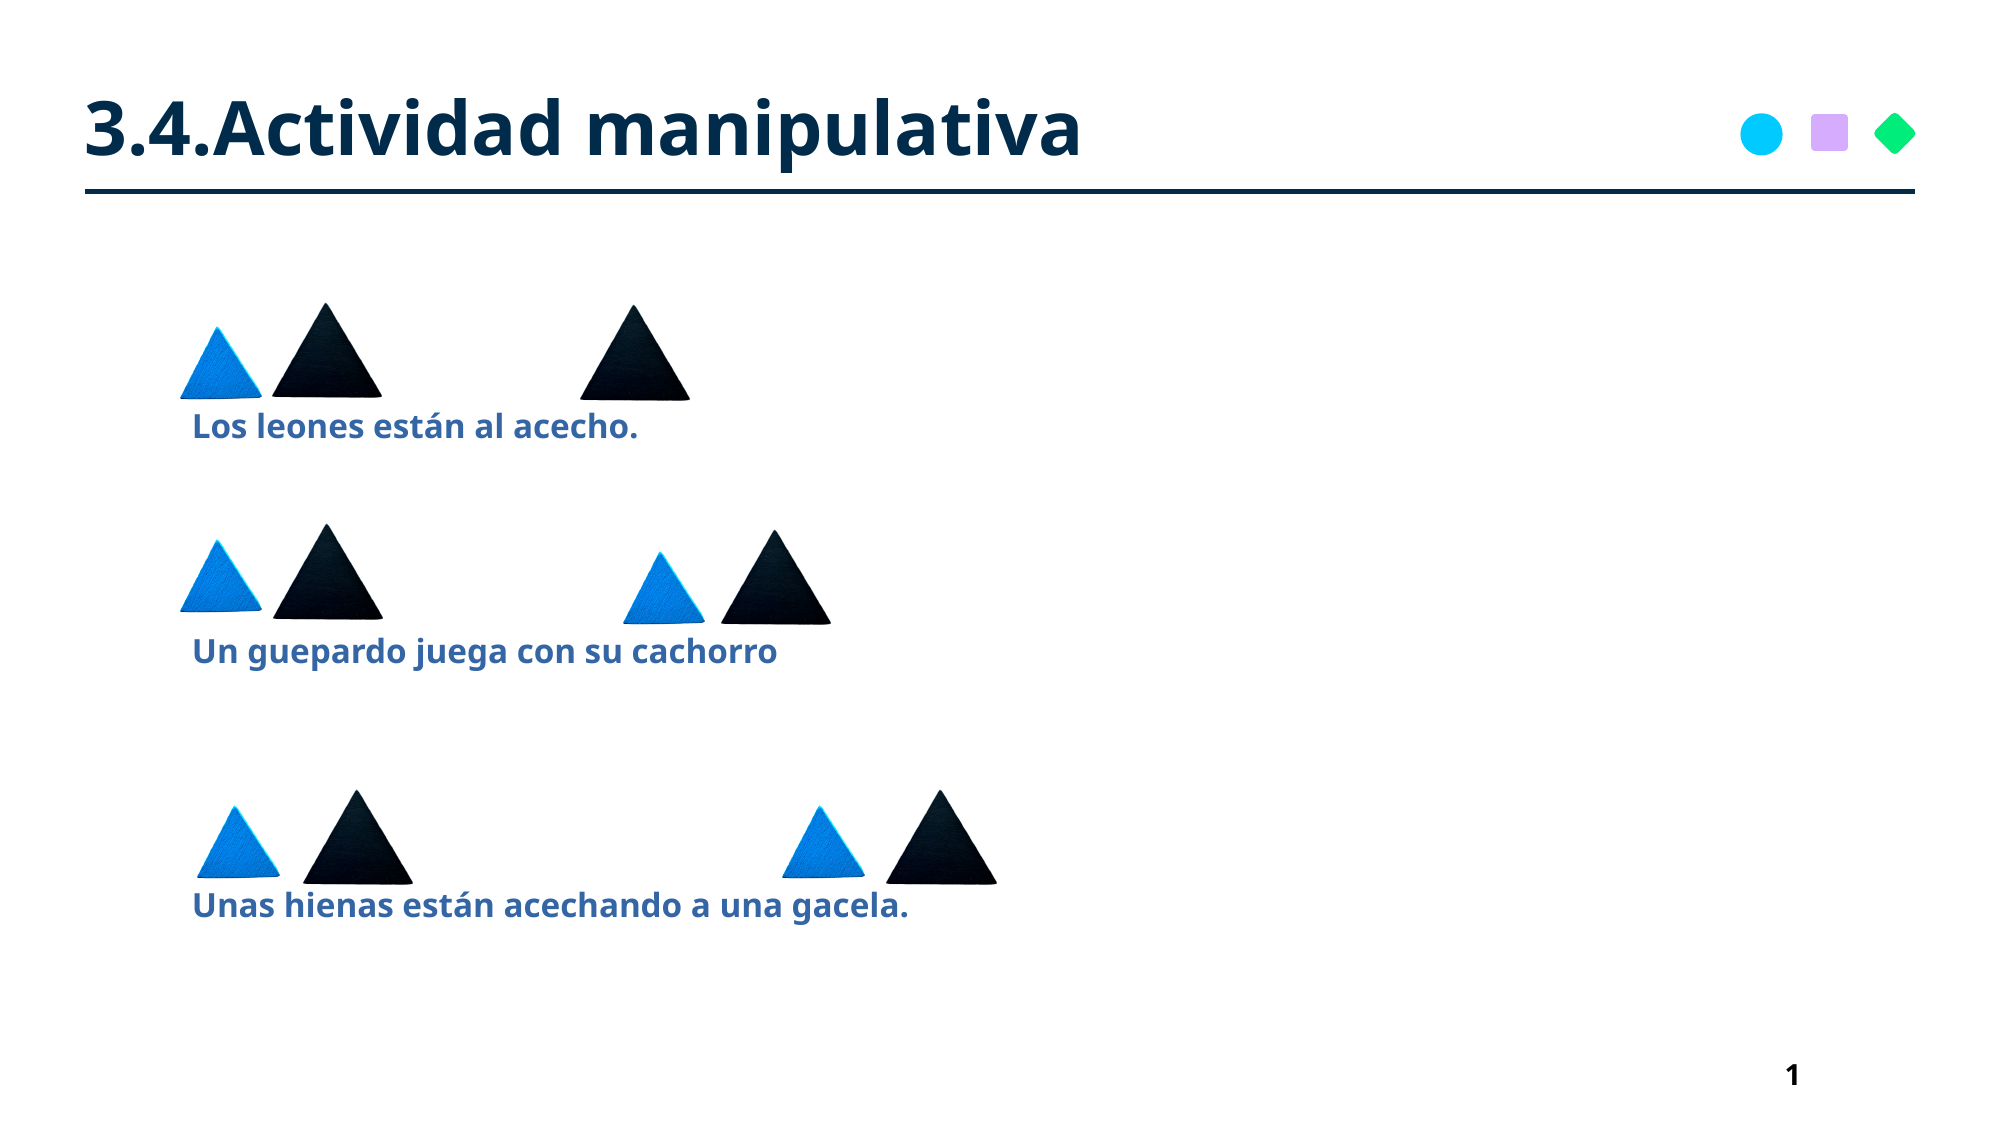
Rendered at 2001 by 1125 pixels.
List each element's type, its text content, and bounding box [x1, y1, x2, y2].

picture [579, 303, 691, 402]
title 3.4.Actividad manipulativa [84, 29, 1601, 178]
text_box Un guepardo juega con su cachorro [177, 593, 1564, 709]
picture [720, 528, 832, 626]
picture [302, 788, 414, 886]
picture [272, 522, 384, 621]
picture [194, 797, 284, 886]
picture [620, 543, 709, 632]
text_box Los leones están al acecho. [177, 370, 1071, 481]
picture [885, 788, 998, 886]
text_box Unas hienas están acechando a una gacela. [177, 856, 1654, 1017]
picture [779, 797, 869, 886]
picture [271, 301, 383, 399]
picture [177, 531, 266, 620]
picture [177, 318, 266, 407]
